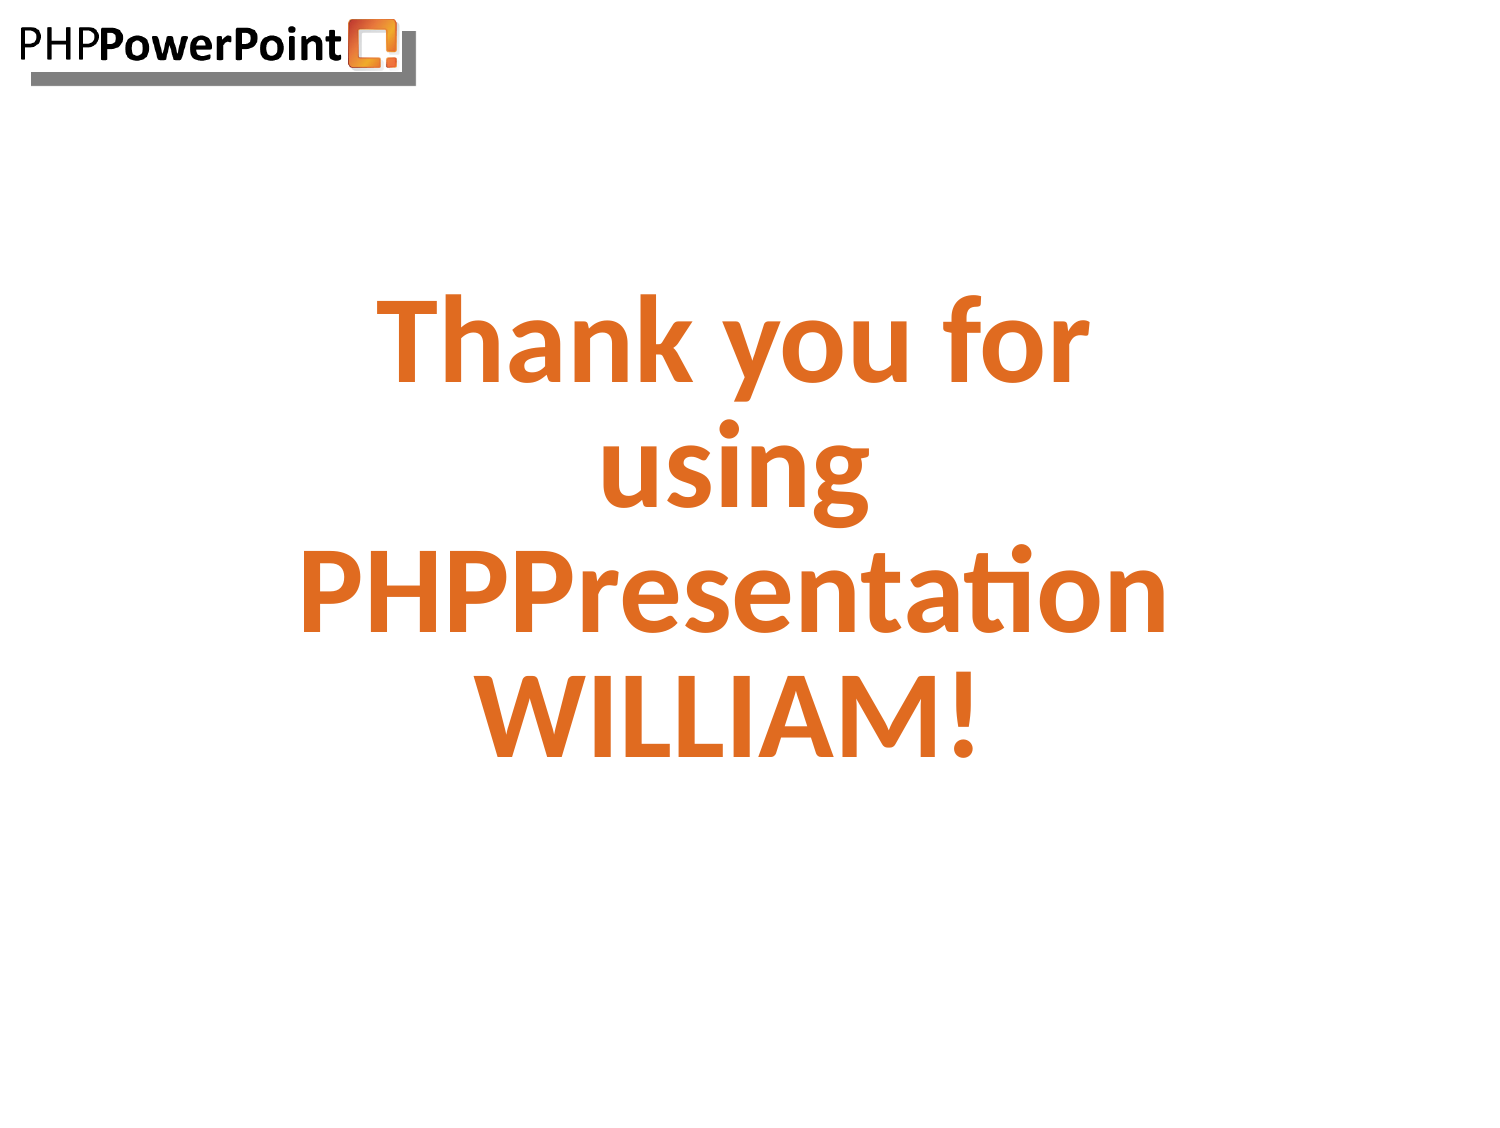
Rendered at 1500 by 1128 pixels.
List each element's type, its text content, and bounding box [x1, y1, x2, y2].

picture [15, 15, 402, 72]
text_box Thank you for using PHPPresentation WILLIAM! [265, 281, 1204, 751]
